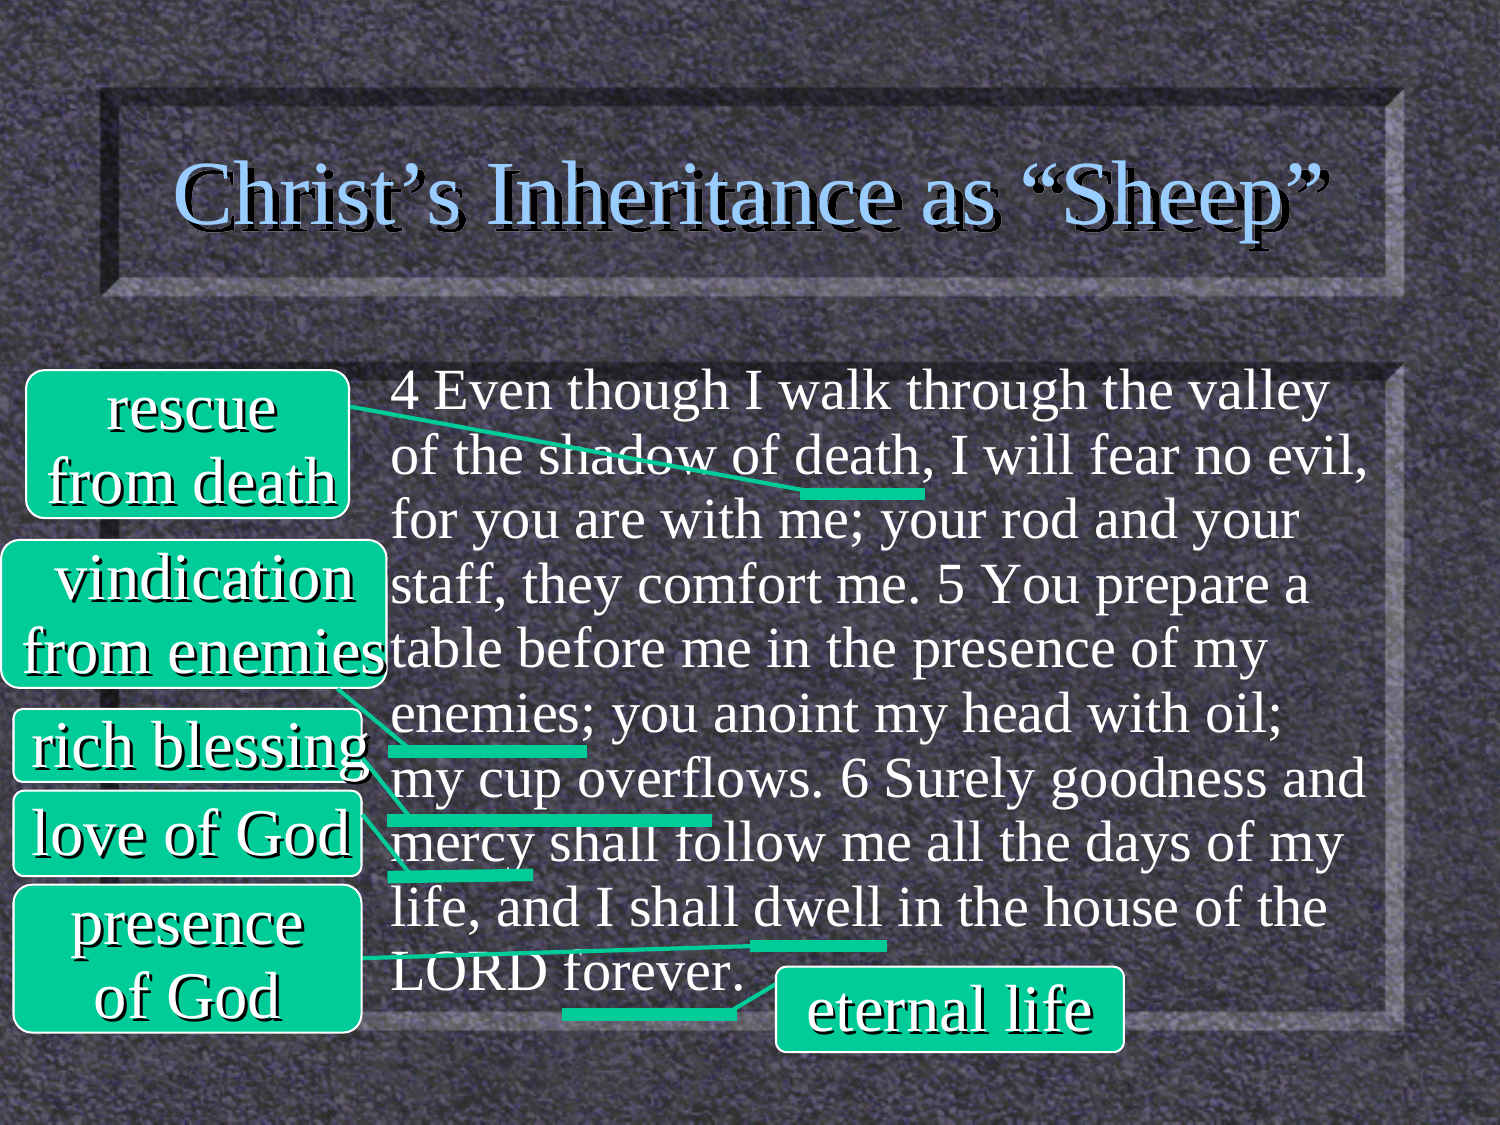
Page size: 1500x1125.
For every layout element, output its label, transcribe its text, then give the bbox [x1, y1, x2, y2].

text_box eternal life [775, 966, 1124, 1053]
text_box rescue from death [26, 370, 350, 519]
picture [0, 0, 1500, 1125]
text_box vindication from enemies [1, 539, 387, 688]
text_box 4 Even though I walk through the valley of the shadow of death, I will fear no evil, for you are with me; your rod and your staff, they comfort me. 5 You prepare a table before me in the presence of my enemies; you anoint my head with oil; my cup overflows. 6 Surely goodness and mercy shall follow me all the days of my life, and I shall dwell in the house of the LORD forever. [374, 350, 1388, 1011]
text_box presence of God [13, 884, 362, 1033]
text_box rich blessing [13, 708, 362, 782]
title Christ’s Inheritance as “Sheep” [150, 135, 1351, 253]
text_box love of God [13, 790, 362, 877]
